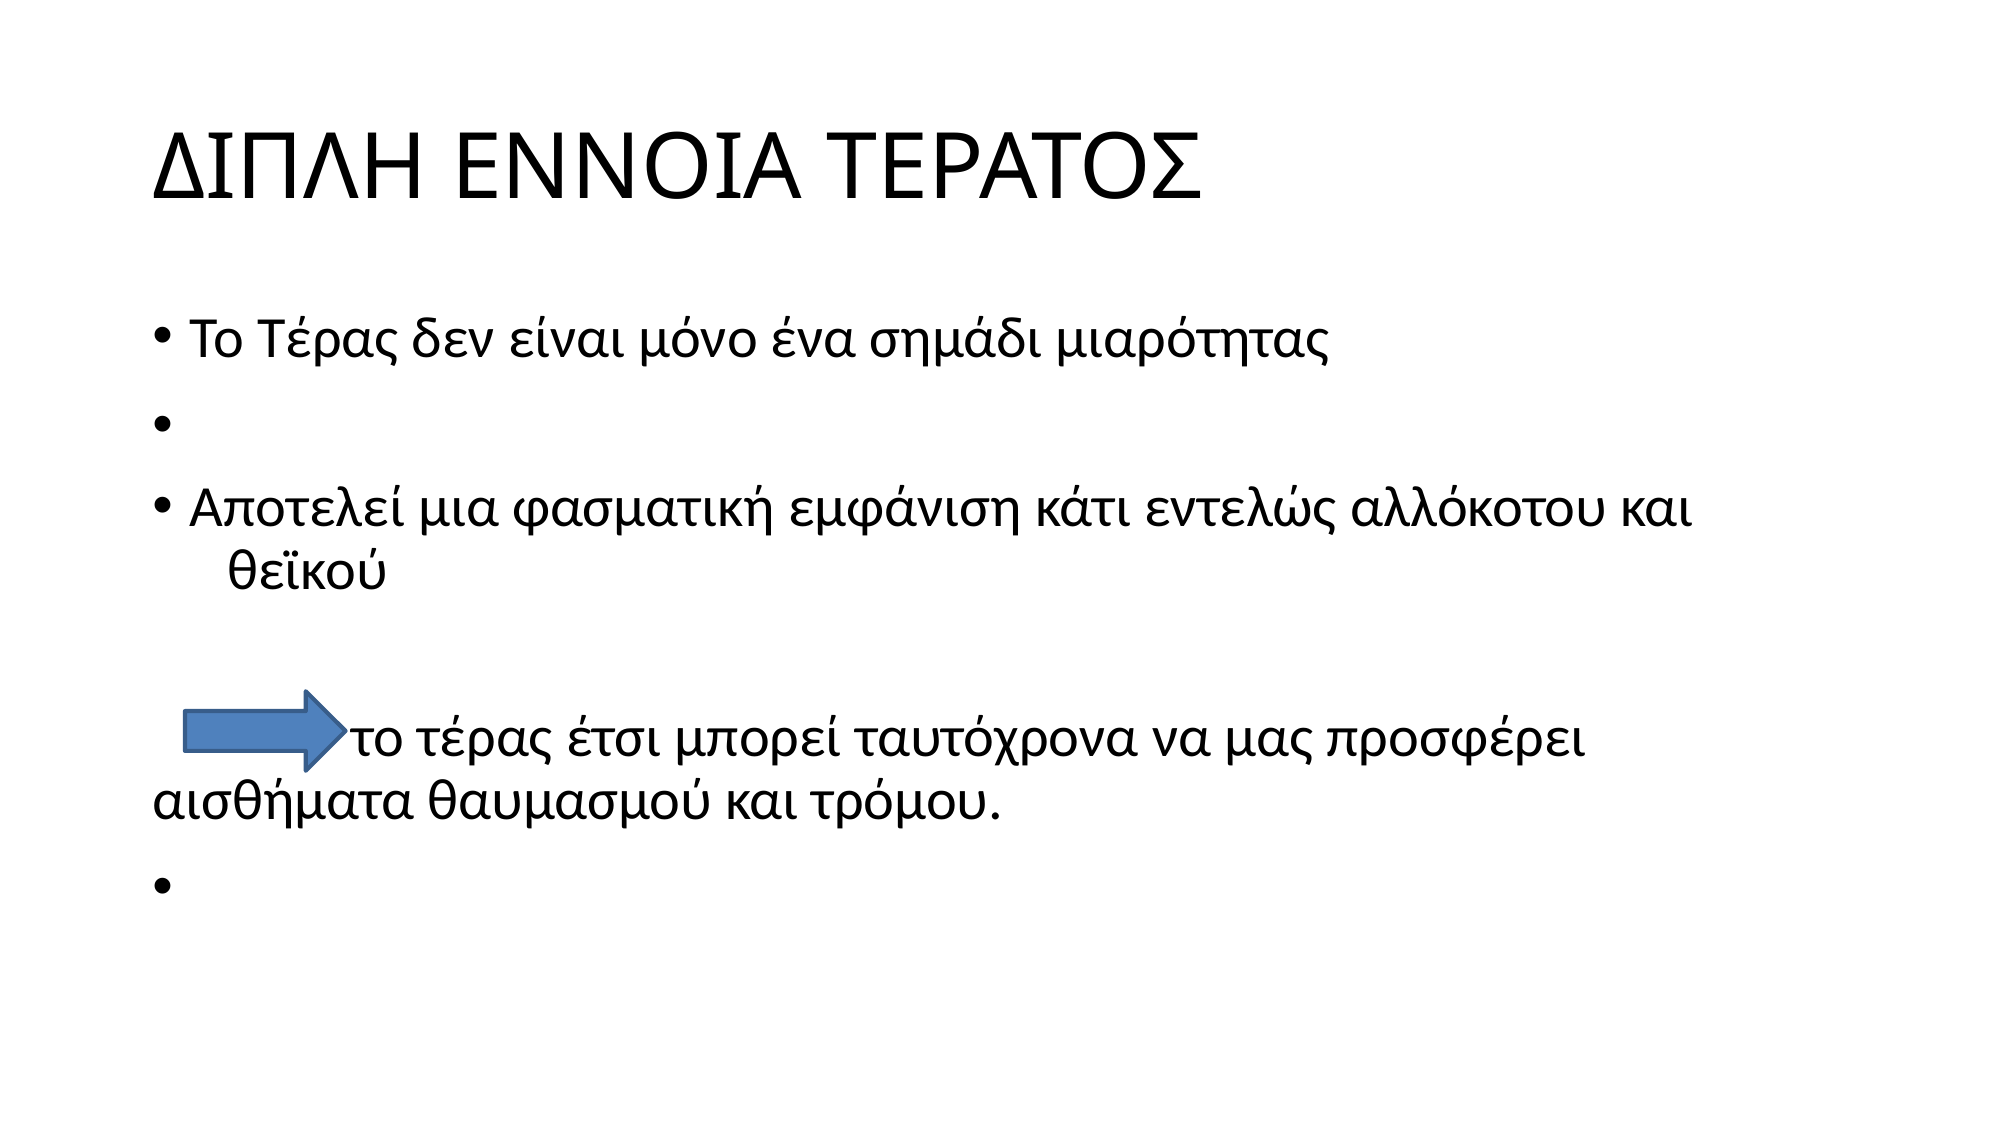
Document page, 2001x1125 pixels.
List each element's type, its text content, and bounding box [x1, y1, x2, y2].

title ΔΙΠΛΗ ΕΝΝΟΙΑ ΤΕΡΑΤΟΣ [137, 59, 1863, 278]
list Το Τέρας δεν είναι μόνο ένα σημάδι μιαρότητας Αποτελεί μια φασματική εμφάνιση κάτι εντελώς αλλόκοτου και θεϊκού το τέρας έτσι μπορεί ταυτόχρονα να μας προσφέρει αισθήματα θαυμασμού και τρόμου. [137, 299, 1863, 1014]
text_box [184, 691, 346, 771]
